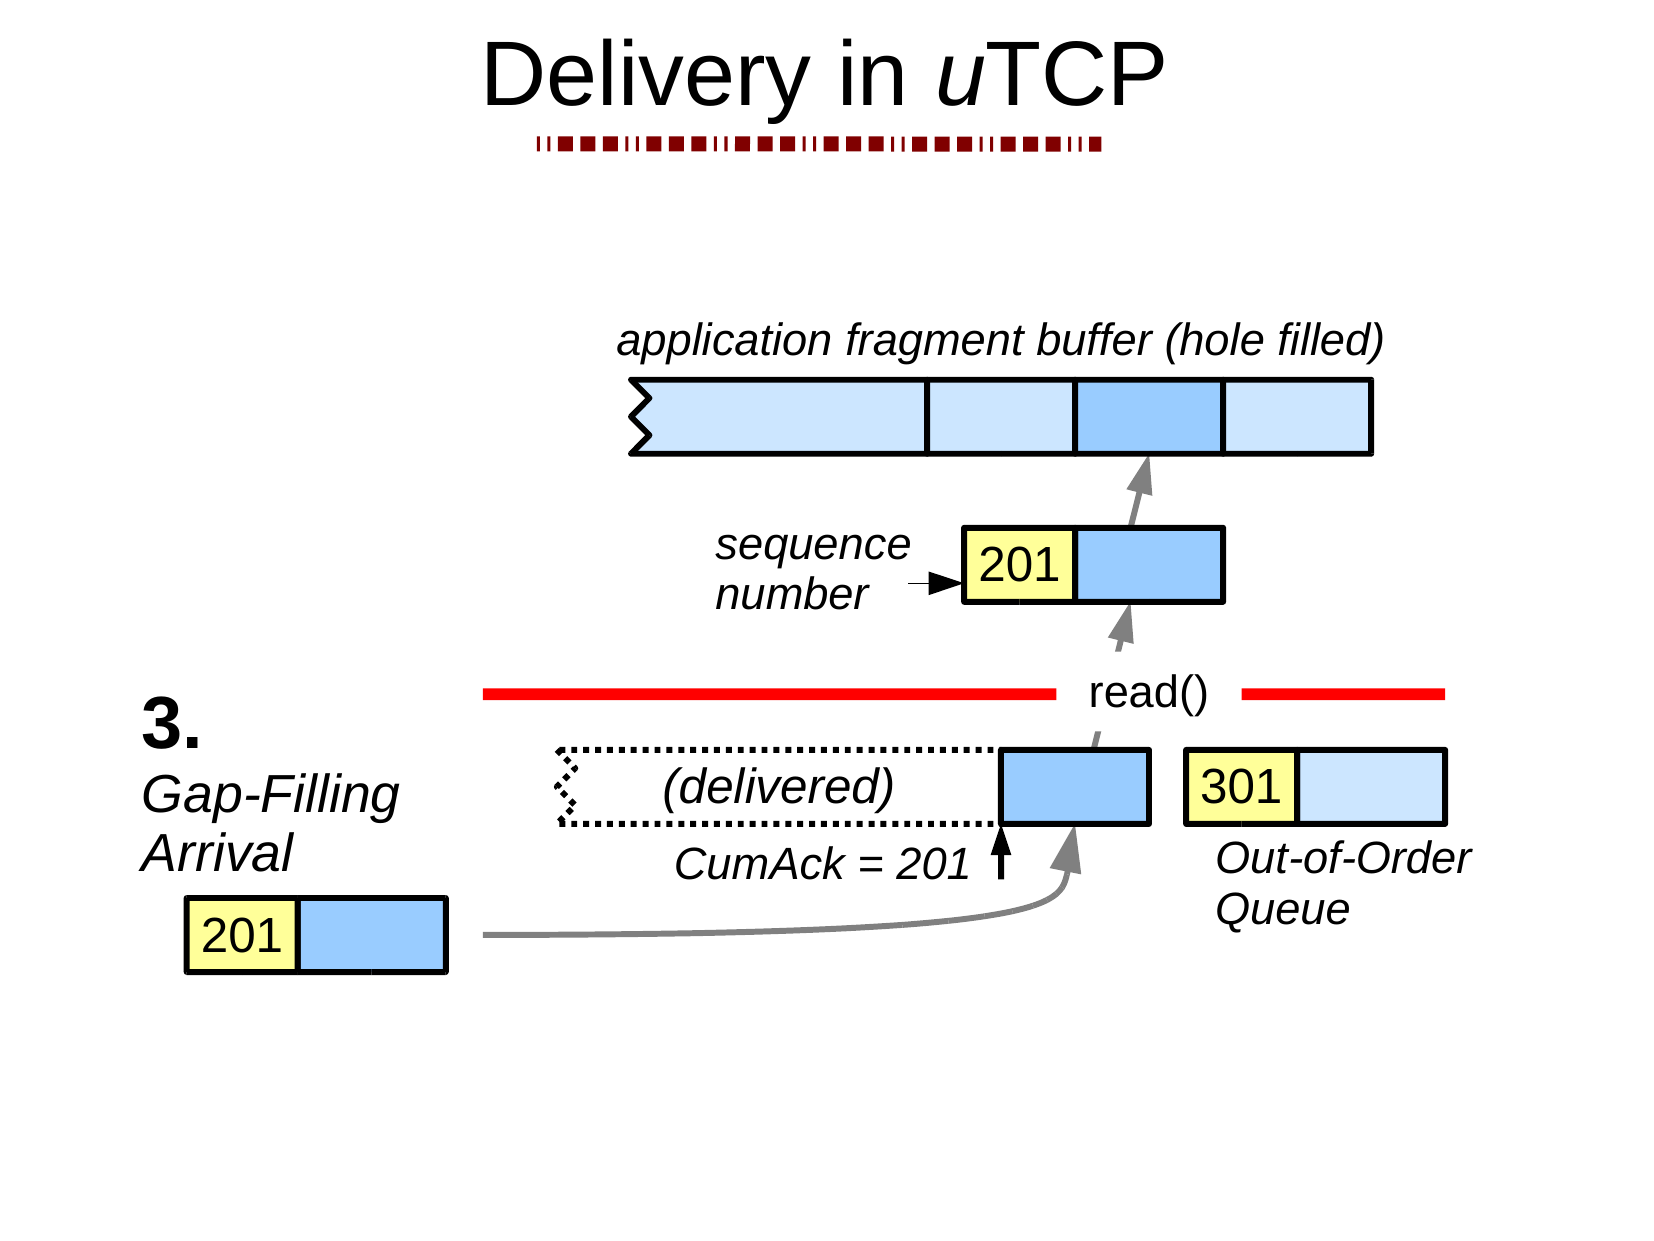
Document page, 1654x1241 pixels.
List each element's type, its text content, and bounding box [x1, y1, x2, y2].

picture [112, 299, 1520, 976]
title Delivery in uTCP [75, 0, 1576, 147]
